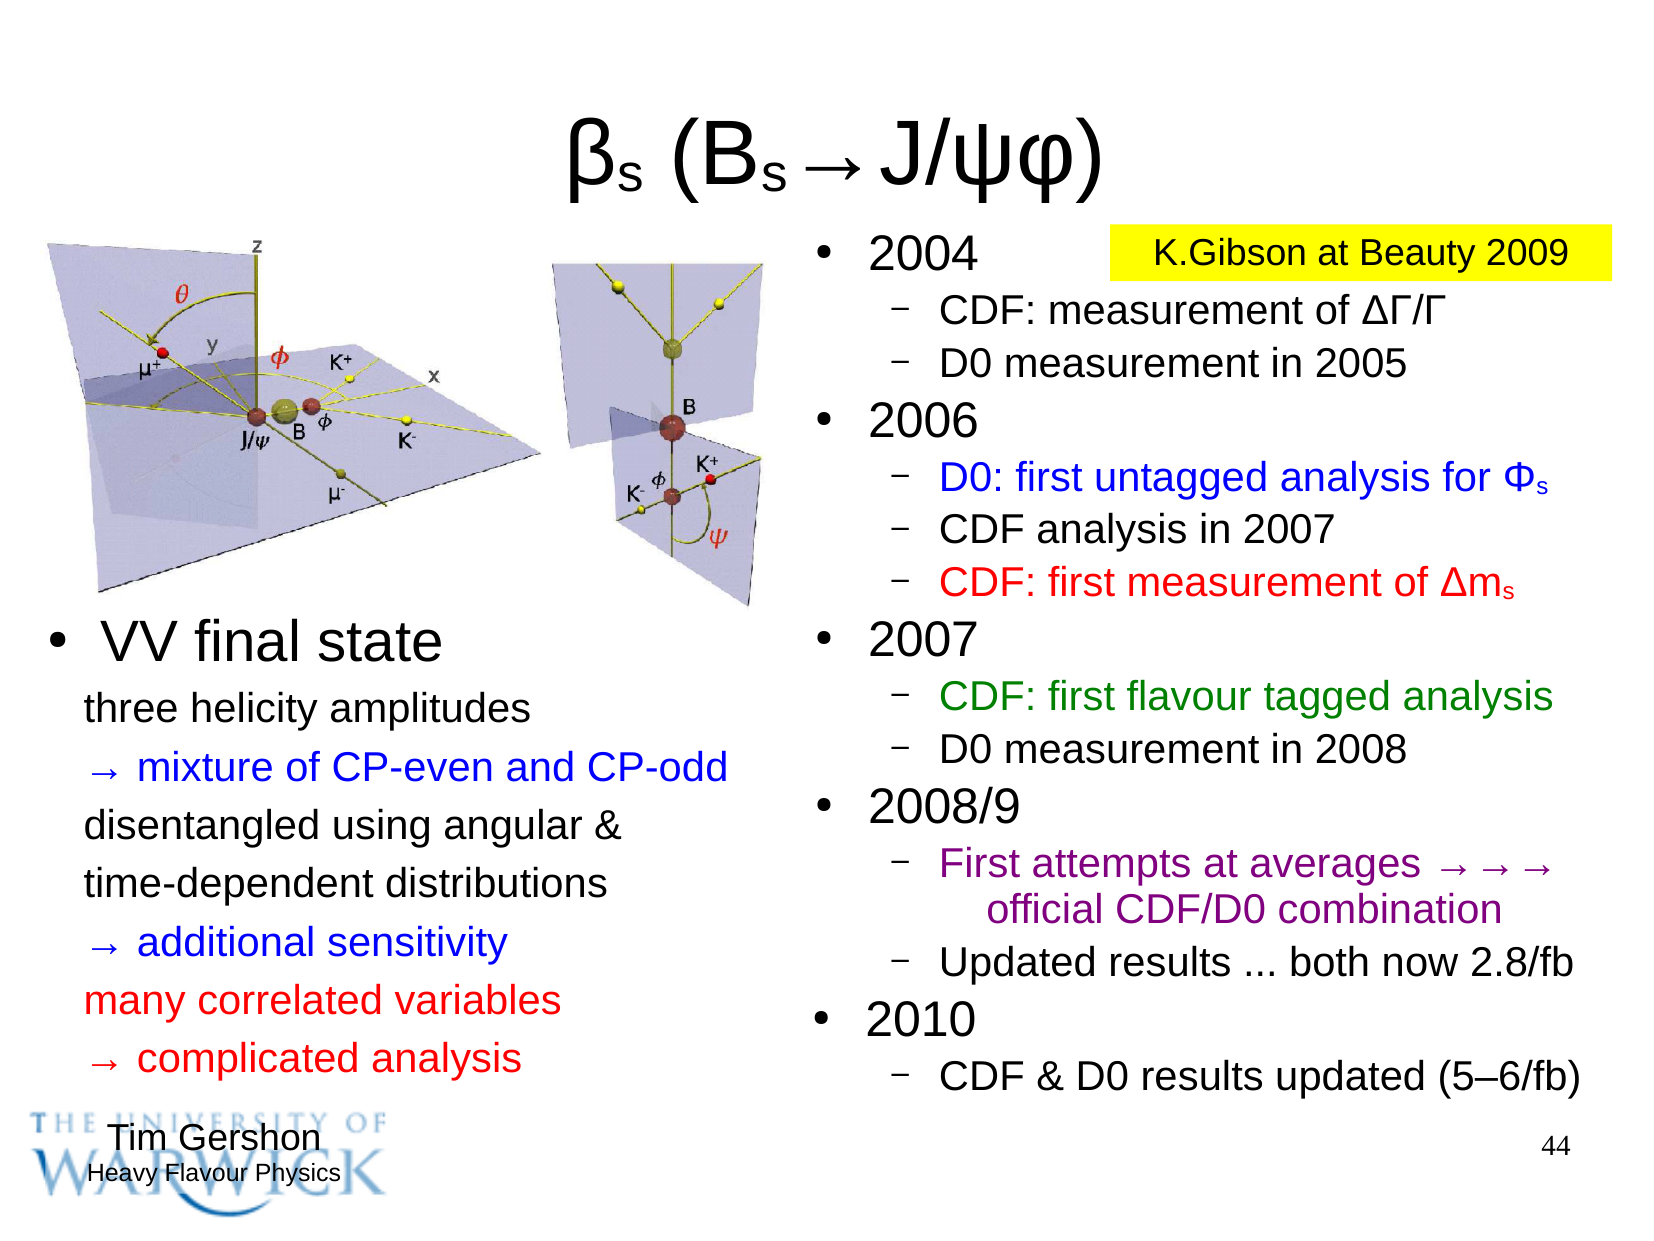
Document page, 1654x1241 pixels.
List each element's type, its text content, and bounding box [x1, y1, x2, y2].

list 2004 CDF: measurement of ΔΓ/Γ D0 measurement in 2005 2006 D0: first untagged analysis for Φs CDF analysis in 2007 CDF: first measurement of Δms 2007 CDF: first flavour tagged analysis D0 measurement in 2008 2008/9 First attempts at averages →→→ official CDF/D0 combination Updated results ... both now 2.8/fb 2010 CDF & D0 results updated (5–6/fb) [797, 225, 1642, 1128]
picture [31, 219, 796, 608]
text_box Tim Gershon Heavy Flavour Physics [45, 1108, 383, 1194]
list VV final state three helicity amplitudes → mixture of CP-even and CP-odd disentangled using angular & time-dependent distributions → additional sensitivity many correlated variables → complicated analysis [29, 608, 1518, 1082]
picture [19, 1106, 406, 1232]
title βs (Bs→J/ψφ) [82, 56, 1571, 250]
text_box K.Gibson at Beauty 2009 [1110, 224, 1613, 282]
